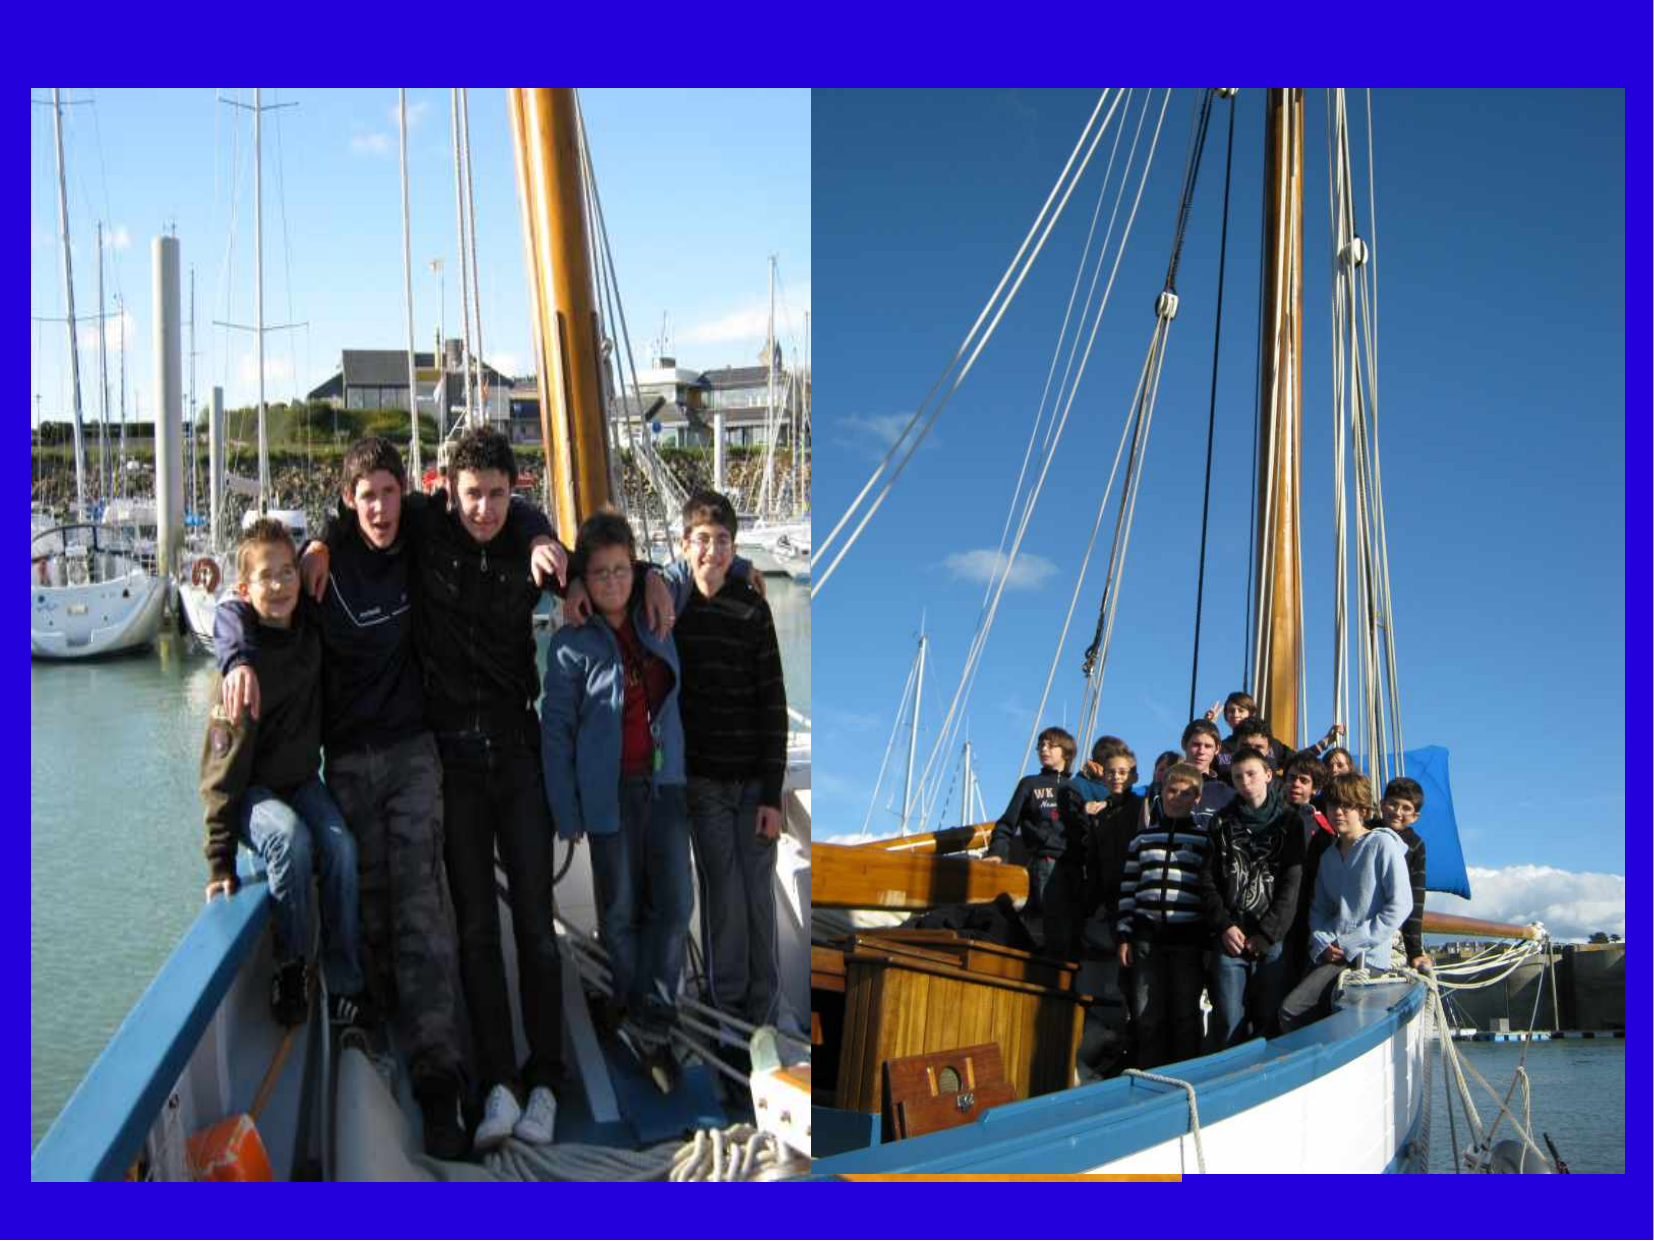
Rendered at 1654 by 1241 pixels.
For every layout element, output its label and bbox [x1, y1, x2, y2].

picture [31, 88, 1625, 1182]
